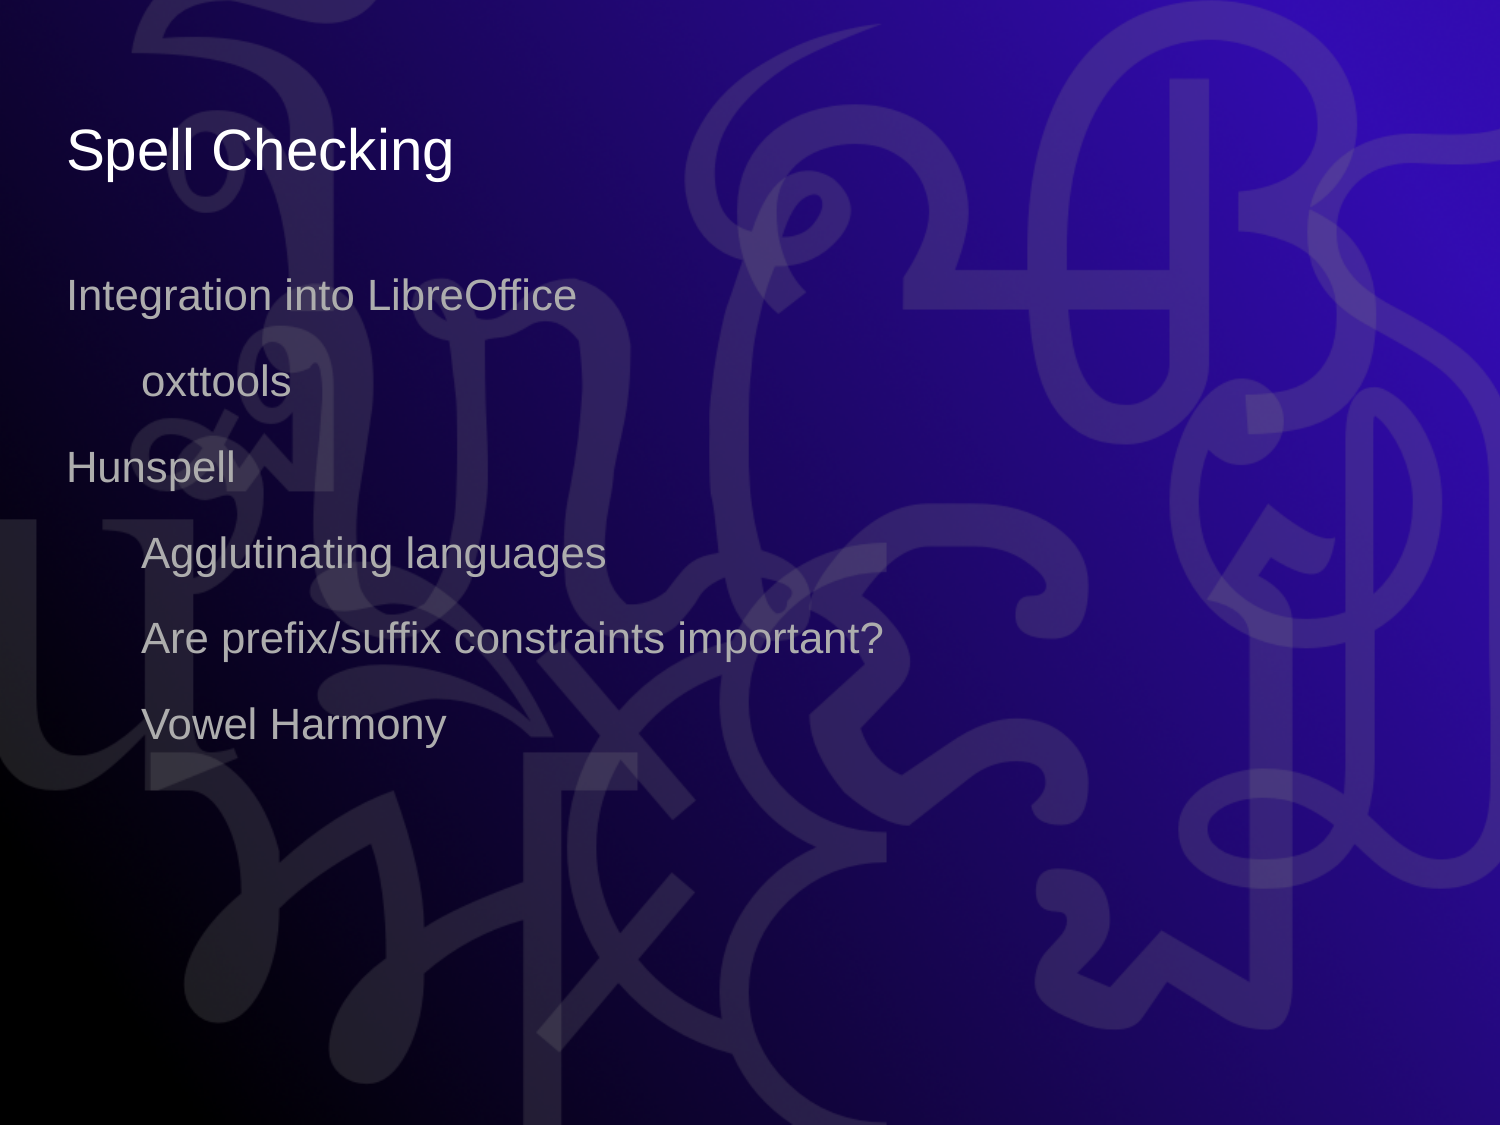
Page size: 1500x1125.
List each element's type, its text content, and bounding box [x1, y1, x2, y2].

picture [0, 0, 1500, 1125]
list Integration into LibreOffice oxttools Hunspell Agglutinating languages Are prefix/suffix constraints important? Vowel Harmony [51, 252, 1449, 1000]
title Spell Checking [51, 97, 1449, 223]
